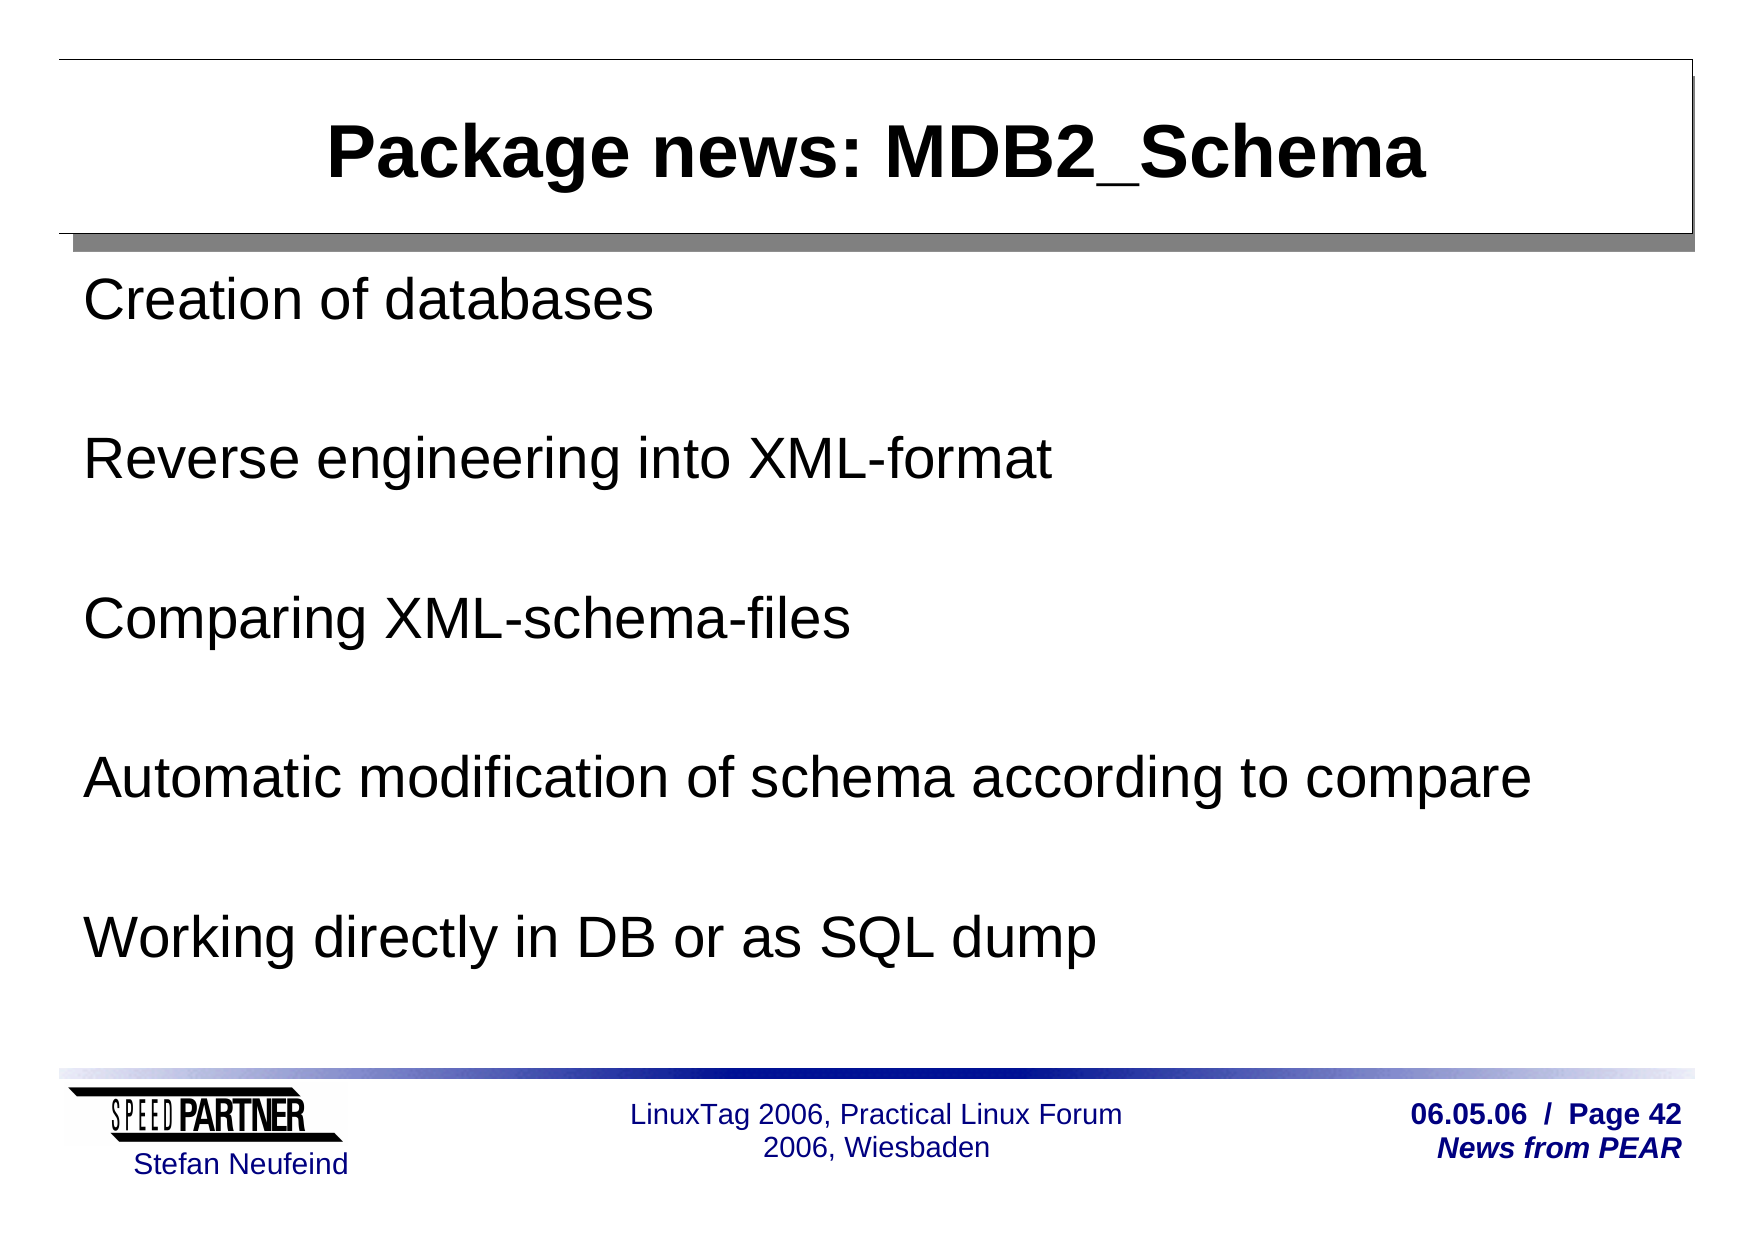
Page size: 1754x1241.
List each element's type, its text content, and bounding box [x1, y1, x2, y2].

picture [64, 1082, 348, 1146]
picture [59, 1068, 1695, 1079]
title Package news: MDB2_Schema [59, 59, 1695, 244]
list Creation of databases Reverse engineering into XML-format Comparing XML-schema-files Automatic modification of schema according to compare Working directly in DB or as SQL dump [71, 266, 1695, 1049]
